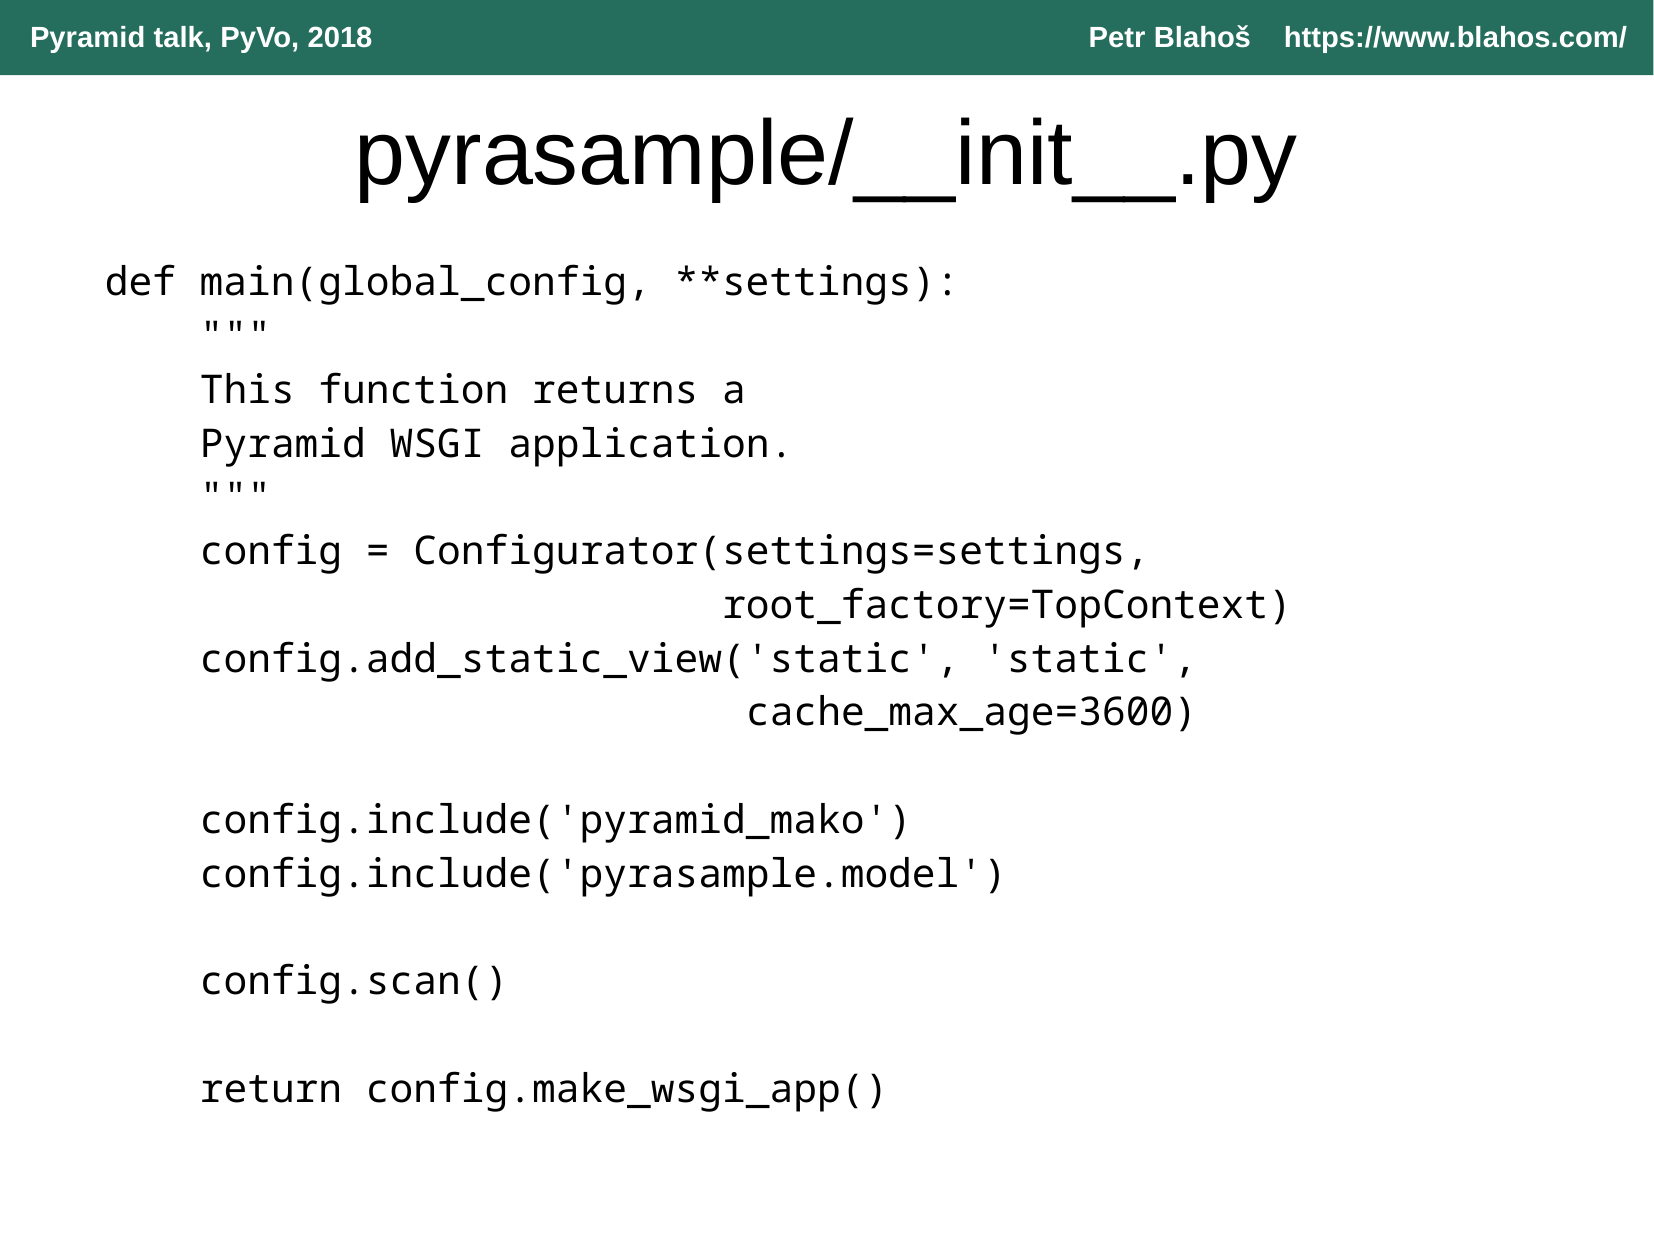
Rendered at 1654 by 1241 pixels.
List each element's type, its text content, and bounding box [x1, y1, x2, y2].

title pyrasample/__init__.py [82, 49, 1571, 257]
text_box def main(global_config, **settings): """ This function returns a Pyramid WSGI application. """ config = Configurator(settings=settings, root_factory=TopContext) config.add_static_view('static', 'static', cache_max_age=3600) config.include('pyramid_mako') config.include('pyrasample.model') config.scan() return config.make_wsgi_app() [90, 246, 1606, 1171]
